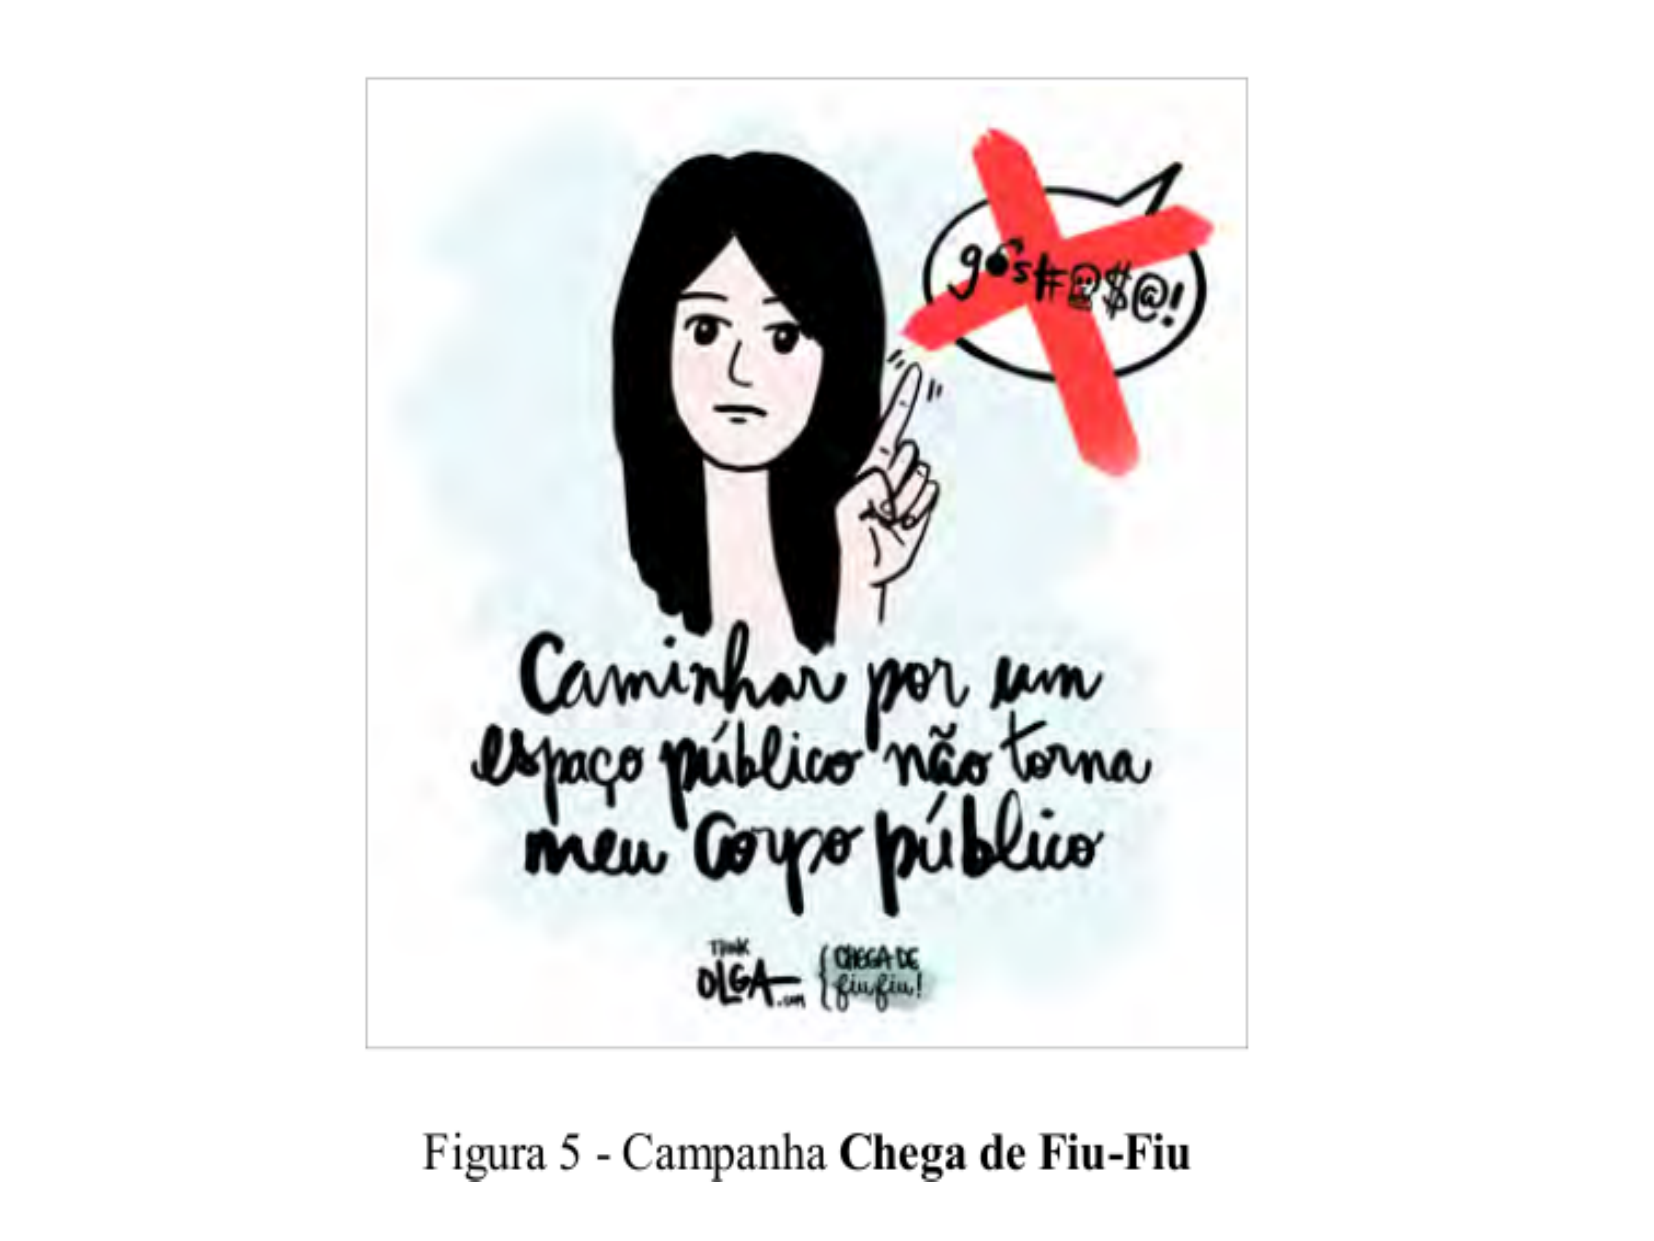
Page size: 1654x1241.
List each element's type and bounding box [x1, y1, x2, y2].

picture [342, 49, 1264, 1182]
